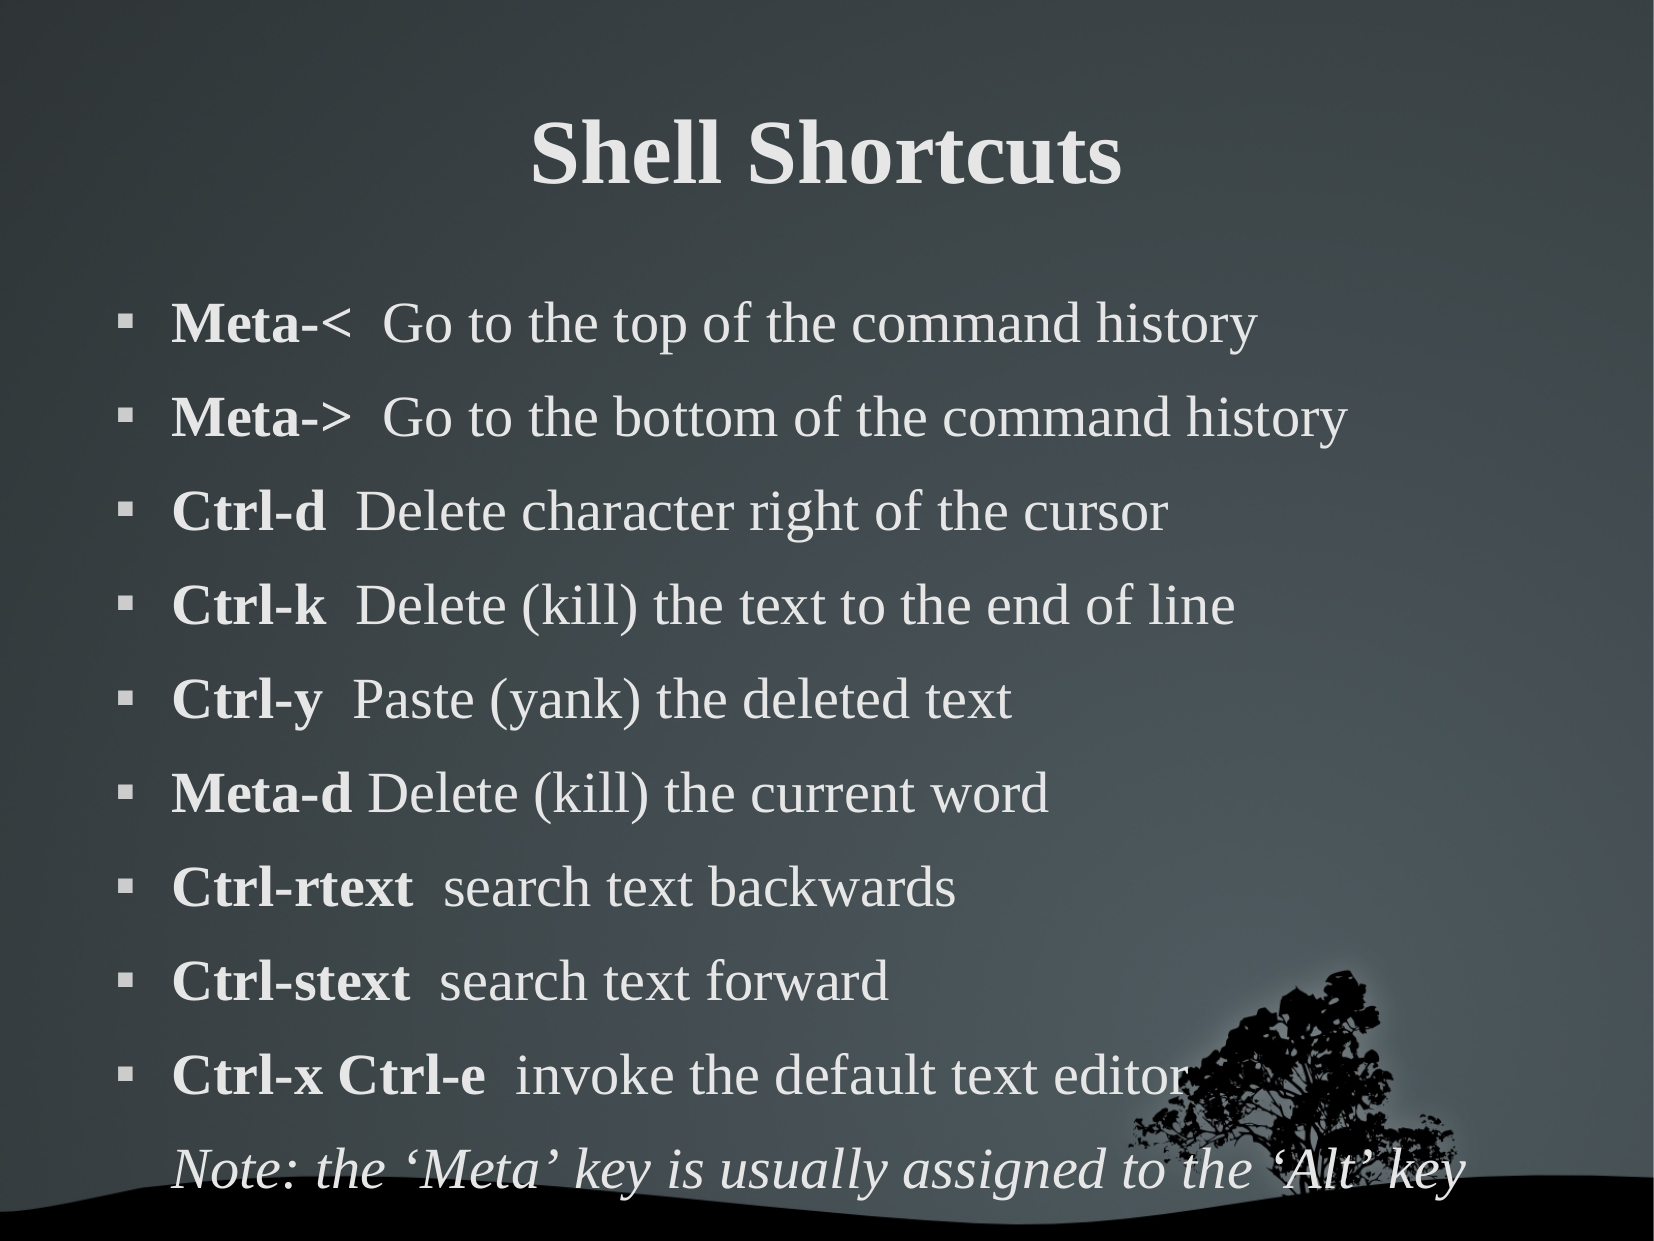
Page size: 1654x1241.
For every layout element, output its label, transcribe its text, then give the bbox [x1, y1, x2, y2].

title Shell Shortcuts [82, 19, 1571, 287]
list Meta-< Go to the top of the command history Meta-> Go to the bottom of the command history Ctrl-d Delete character right of the cursor Ctrl-k Delete (kill) the text to the end of line Ctrl-y Paste (yank) the deleted text Meta-d Delete (kill) the current word Ctrl-rtext search text backwards Ctrl-stext search text forward Ctrl-x Ctrl-e invoke the default text editor Note: the ‘Meta’ key is usually assigned to the ‘Alt’ key [82, 290, 1571, 1195]
picture [0, 0, 1654, 1241]
